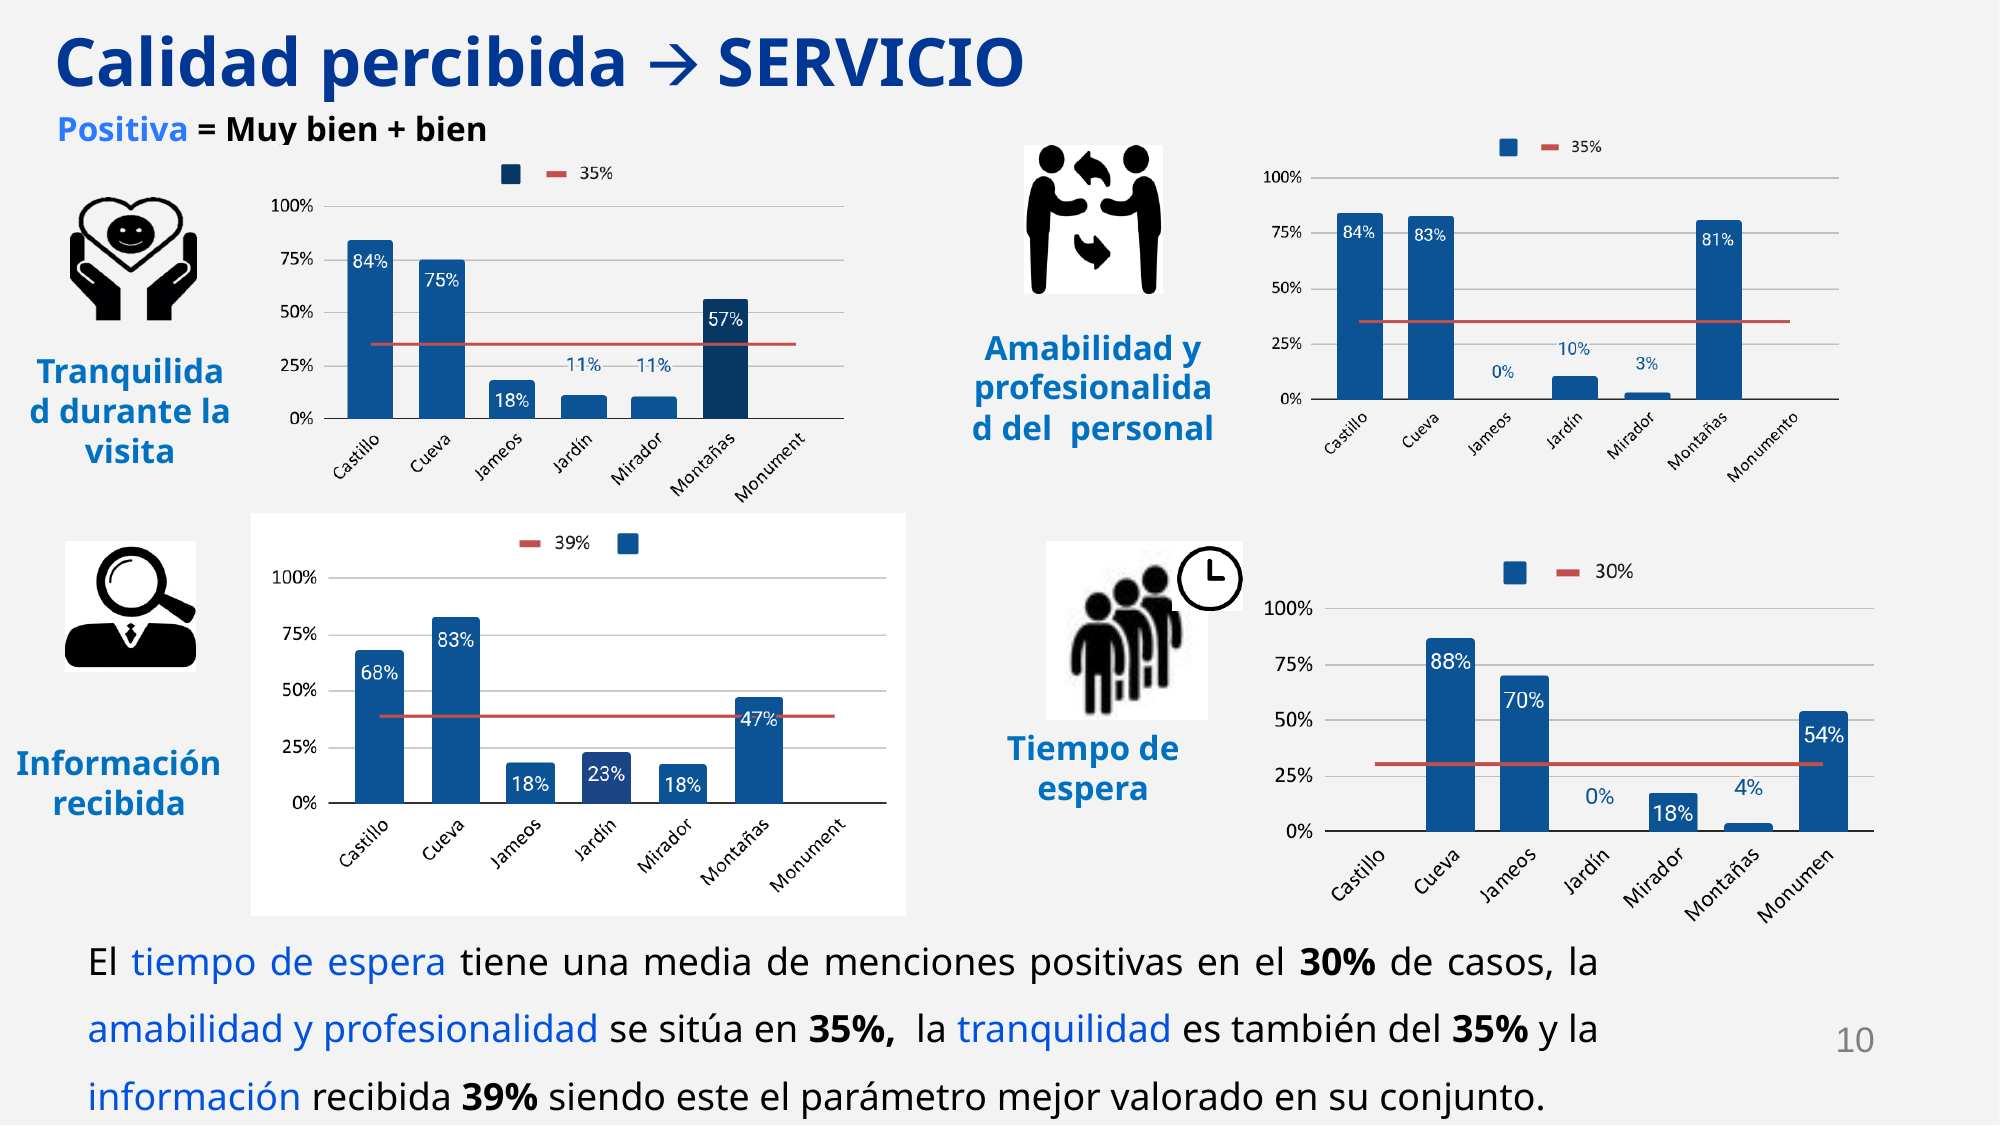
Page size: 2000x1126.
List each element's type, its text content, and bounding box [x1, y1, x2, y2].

text_box El tiempo de espera tiene una media de menciones positivas en el 30% de casos, la amabilidad y profesionalidad se sitúa en 35%, la tranquilidad es también del 35% y la información recibida 39% siendo este el parámetro mejor valorado en su conjunto. [72, 900, 1614, 1126]
text_box Positiva = Muy bien + bien [56, 100, 1123, 157]
picture [1045, 541, 1893, 945]
text_box Calidad percibida 🡪 SERVICIO [54, 0, 1374, 120]
text_box Tranquilidad durante la visita [11, 342, 250, 479]
picture [1243, 119, 1857, 499]
text_box Tiempo de espera [964, 719, 1222, 816]
picture [1024, 145, 1163, 294]
text_box Información recibida [0, 734, 250, 831]
picture [251, 145, 906, 900]
slide_number <number> [1614, 1008, 1894, 1069]
picture [65, 541, 196, 672]
text_box Amabilidad y profesionalidad del personal [951, 319, 1235, 456]
picture [54, 193, 207, 325]
